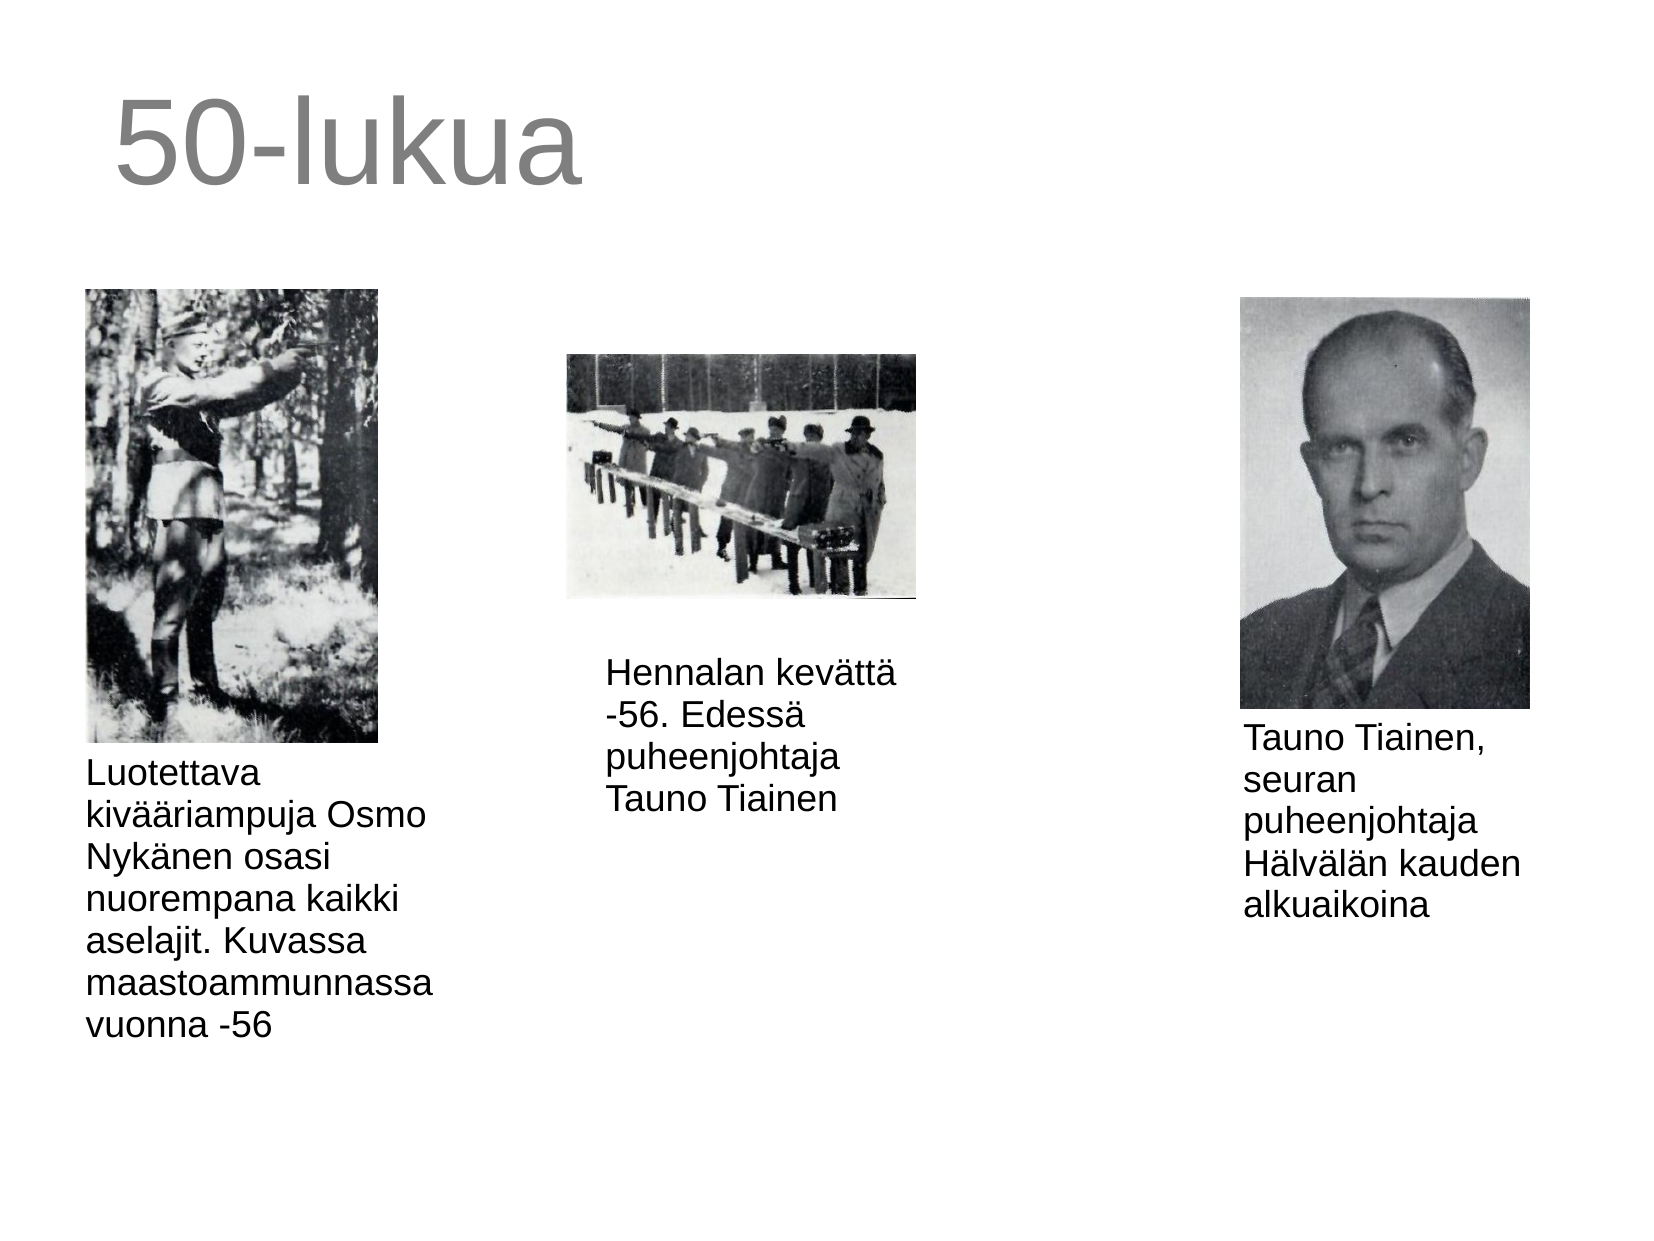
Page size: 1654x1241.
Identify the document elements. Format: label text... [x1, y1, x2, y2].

picture [566, 354, 916, 599]
picture [1240, 297, 1530, 708]
text_box Luotettava kivääriampuja Osmo Nykänen osasi nuorempana kaikki aselajit. Kuvassa maastoammunnassa vuonna -56 [70, 744, 461, 1193]
text_box Hennalan kevättä -56. Edessä puheenjohtaja Tauno Tiainen [590, 643, 922, 827]
title 50-lukua [82, 5, 615, 279]
text_box Tauno Tiainen, seuran puheenjohtaja Hälvälän kauden alkuaikoina [1228, 708, 1548, 1063]
picture [85, 289, 378, 744]
